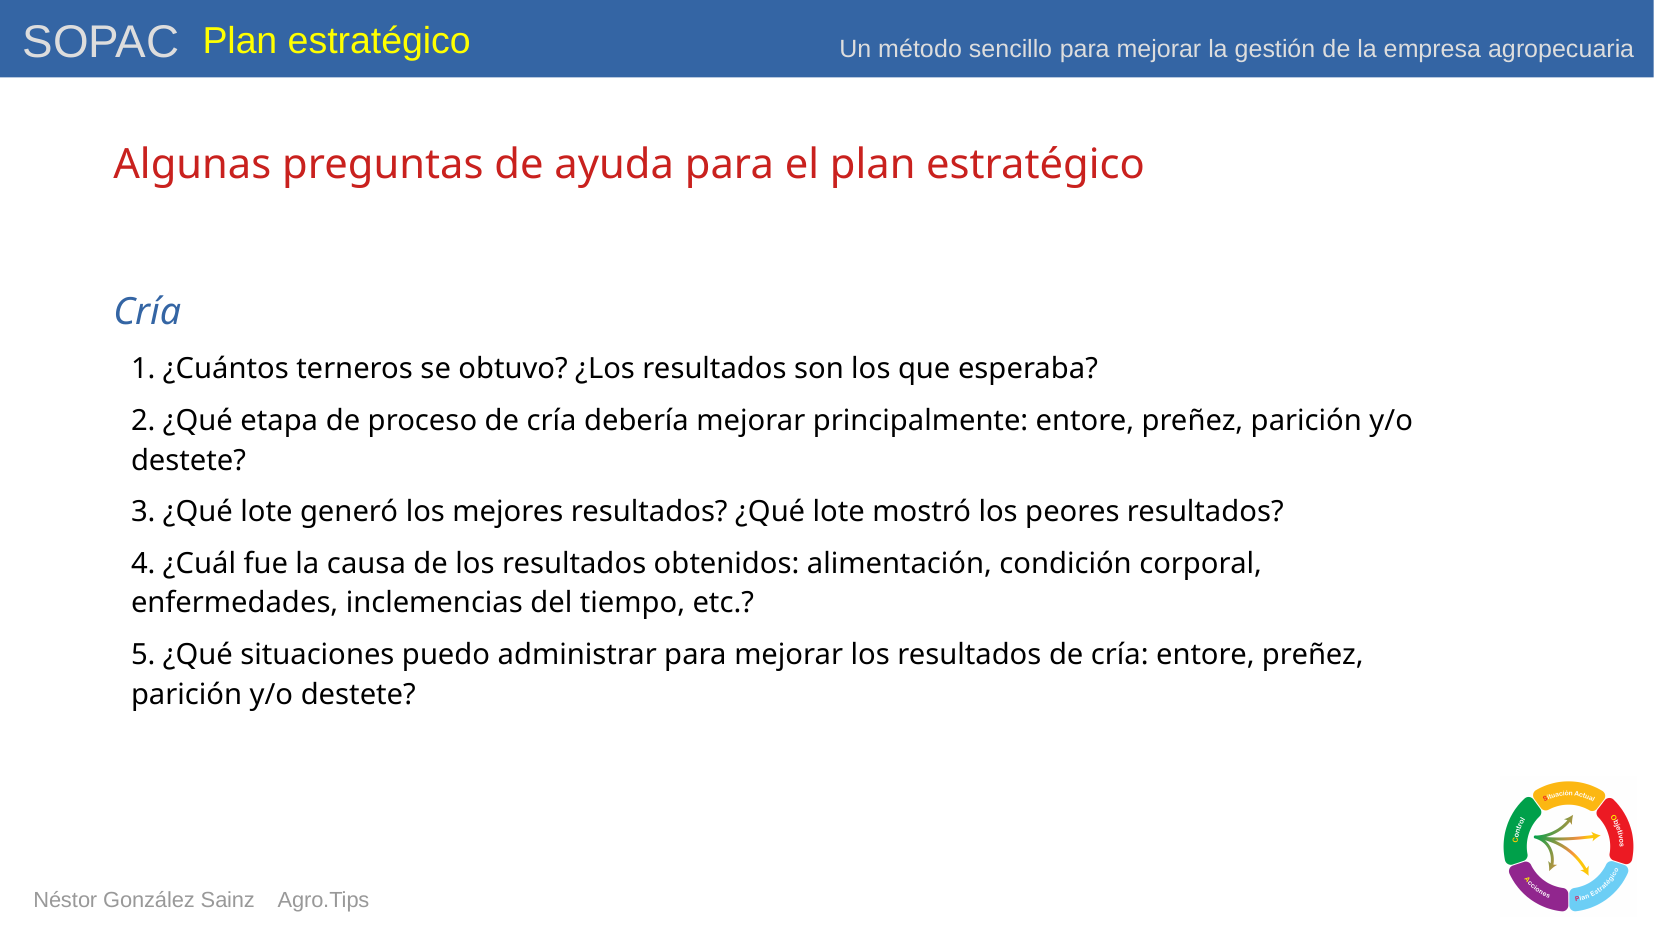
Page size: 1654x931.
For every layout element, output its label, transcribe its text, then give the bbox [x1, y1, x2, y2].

text_box Algunas preguntas de ayuda para el plan estratégico Cría 1. ¿Cuántos terneros se obtuvo? ¿Los resultados son los que esperaba? 2. ¿Qué etapa de proceso de cría debería mejorar principalmente: entore, preñez, parición y/o destete? 3. ¿Qué lote generó los mejores resultados? ¿Qué lote mostró los peores resultados? 4. ¿Cuál fue la causa de los resultados obtenidos: alimentación, condición corporal, enfermedades, inclemencias del tiempo, etc.? 5. ¿Qué situaciones puedo administrar para mejorar los resultados de cría: entore, preñez, parición y/o destete? [98, 126, 1487, 849]
text_box Plan estratégico [187, 11, 526, 76]
picture [1500, 776, 1637, 917]
